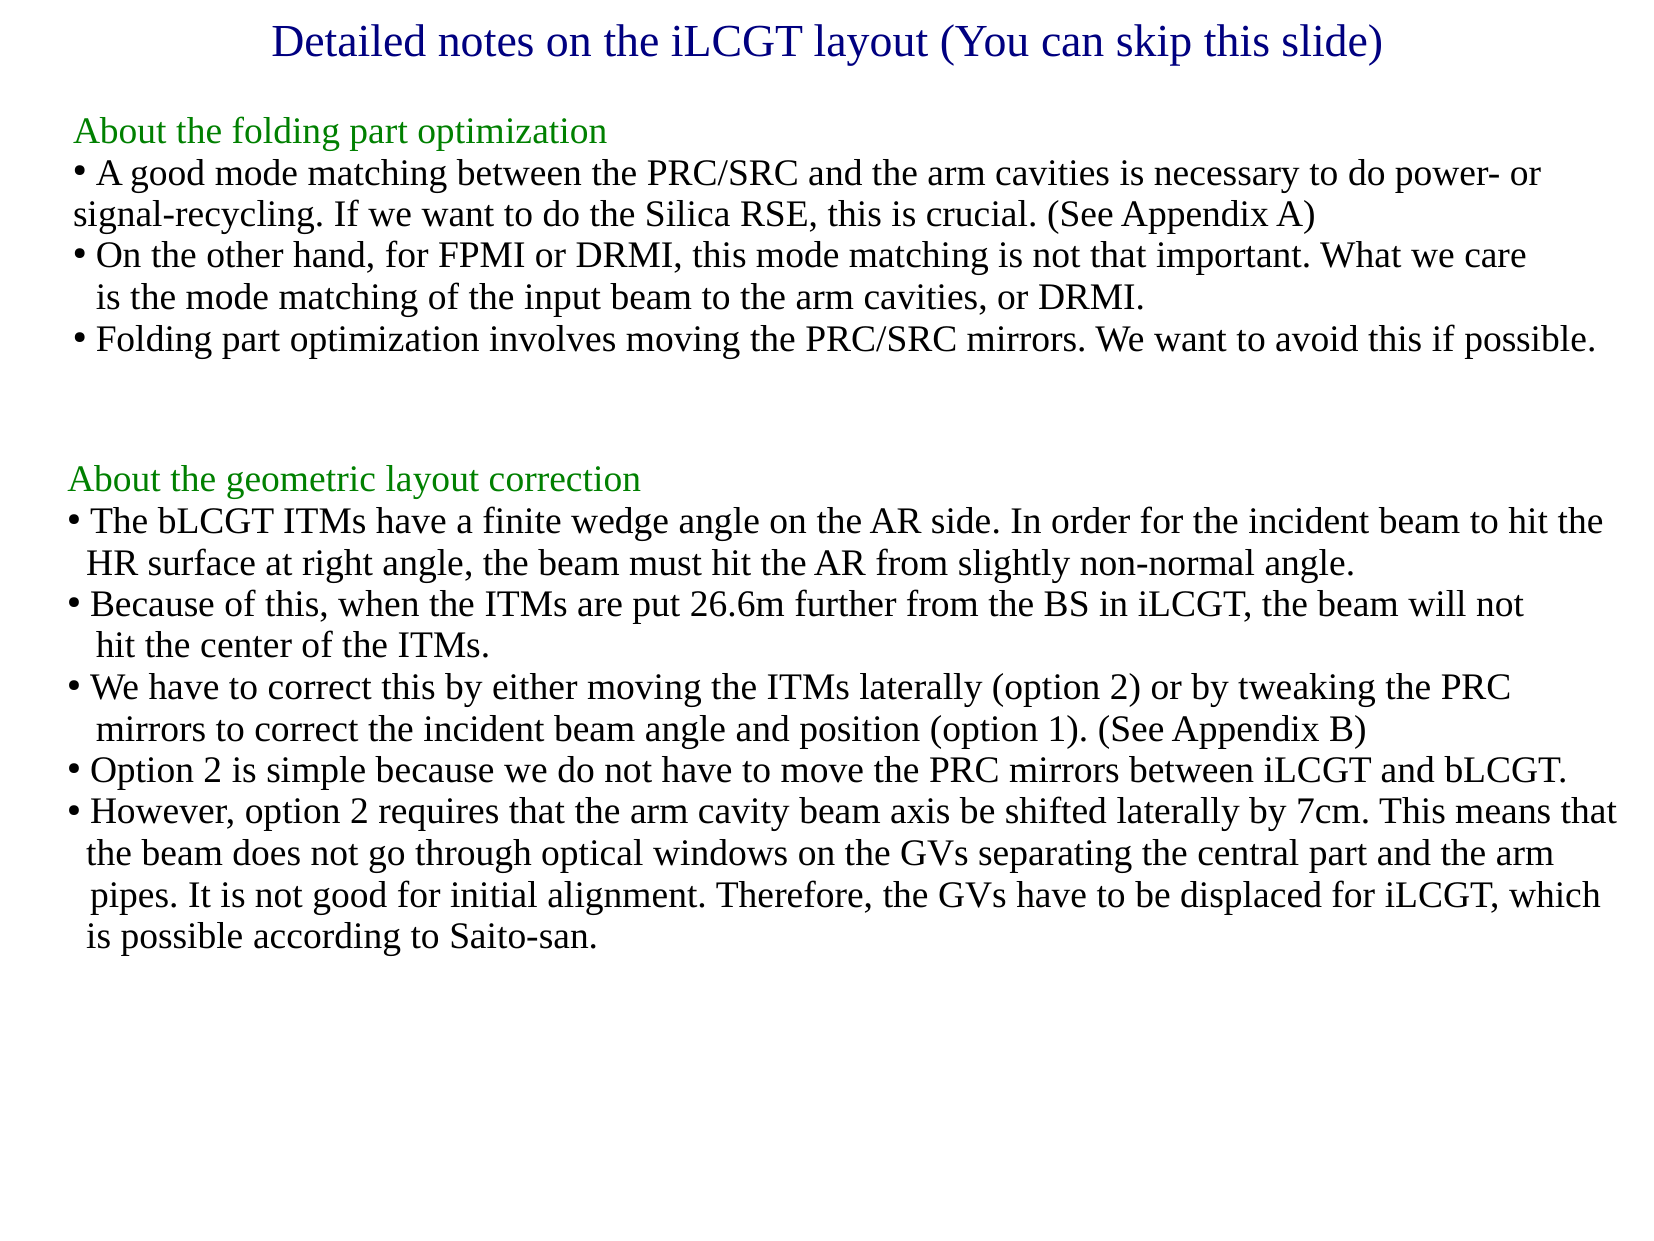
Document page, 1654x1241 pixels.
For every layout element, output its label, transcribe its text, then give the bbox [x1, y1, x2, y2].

text_box About the geometric layout correction The bLCGT ITMs have a finite wedge angle on the AR side. In order for the incident beam to hit the HR surface at right angle, the beam must hit the AR from slightly non-normal angle. Because of this, when the ITMs are put 26.6m further from the BS in iLCGT, the beam will not hit the center of the ITMs. We have to correct this by either moving the ITMs laterally (option 2) or by tweaking the PRC mirrors to correct the incident beam angle and position (option 1). (See Appendix B) Option 2 is simple because we do not have to move the PRC mirrors between iLCGT and bLCGT. However, option 2 requires that the arm cavity beam axis be shifted laterally by 7cm. This means that the beam does not go through optical windows on the GVs separating the central part and the arm pipes. It is not good for initial alignment. Therefore, the GVs have to be displaced for iLCGT, which is possible according to Saito-san. [52, 451, 1632, 1012]
text_box Detailed notes on the iLCGT layout (You can skip this slide) [256, 8, 1398, 79]
text_box About the folding part optimization A good mode matching between the PRC/SRC and the arm cavities is necessary to do power- or signal-recycling. If we want to do the Silica RSE, this is crucial. (See Appendix A) On the other hand, for FPMI or DRMI, this mode matching is not that important. What we care is the mode matching of the input beam to the arm cavities, or DRMI. Folding part optimization involves moving the PRC/SRC mirrors. We want to avoid this if possible. [58, 102, 1616, 391]
